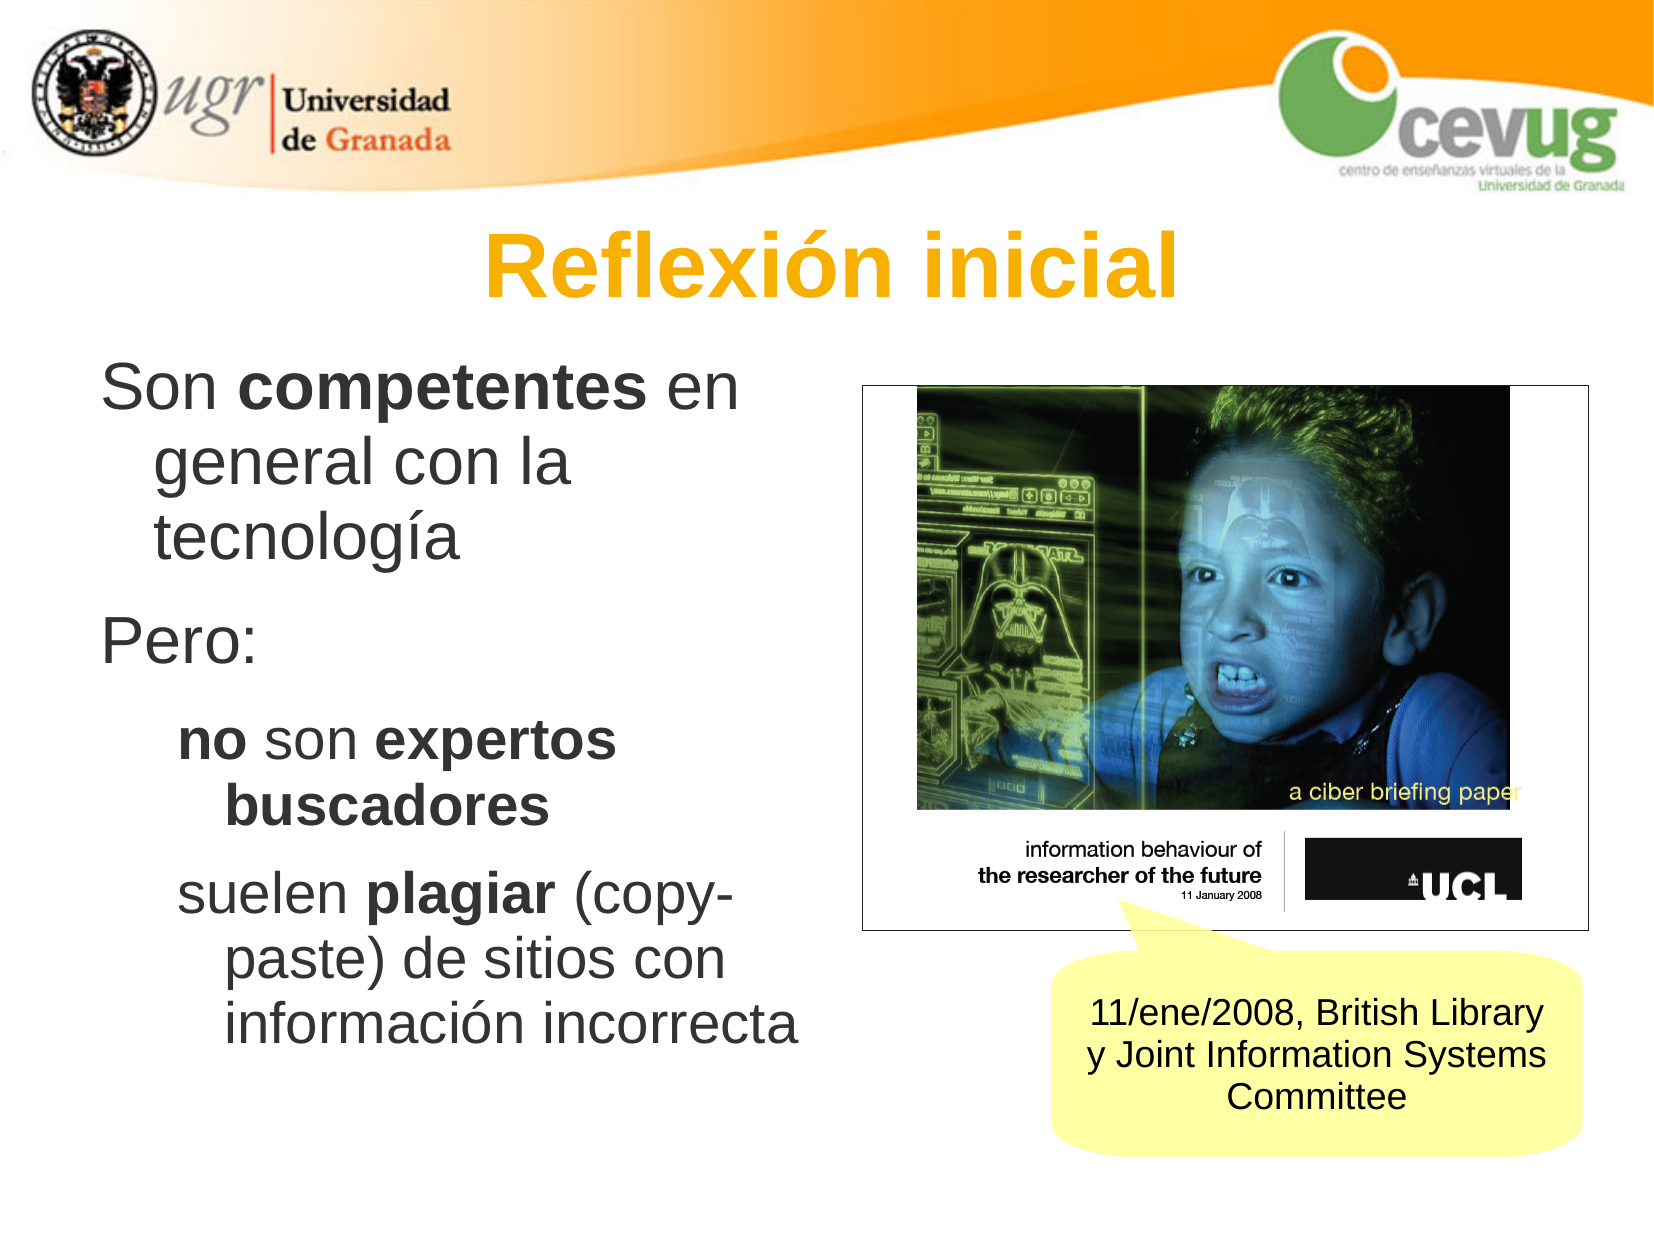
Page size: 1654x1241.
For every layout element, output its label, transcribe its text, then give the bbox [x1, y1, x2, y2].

text_box 11/ene/2008, British Library y Joint Information Systems Committee [1051, 899, 1583, 1158]
list Son competentes en general con la tecnología Pero: no son expertos buscadores suelen plagiar (copy-paste) de sitios con información incorrecta [82, 349, 857, 1168]
picture [862, 385, 1589, 931]
title Reflexión inicial [88, 177, 1577, 355]
